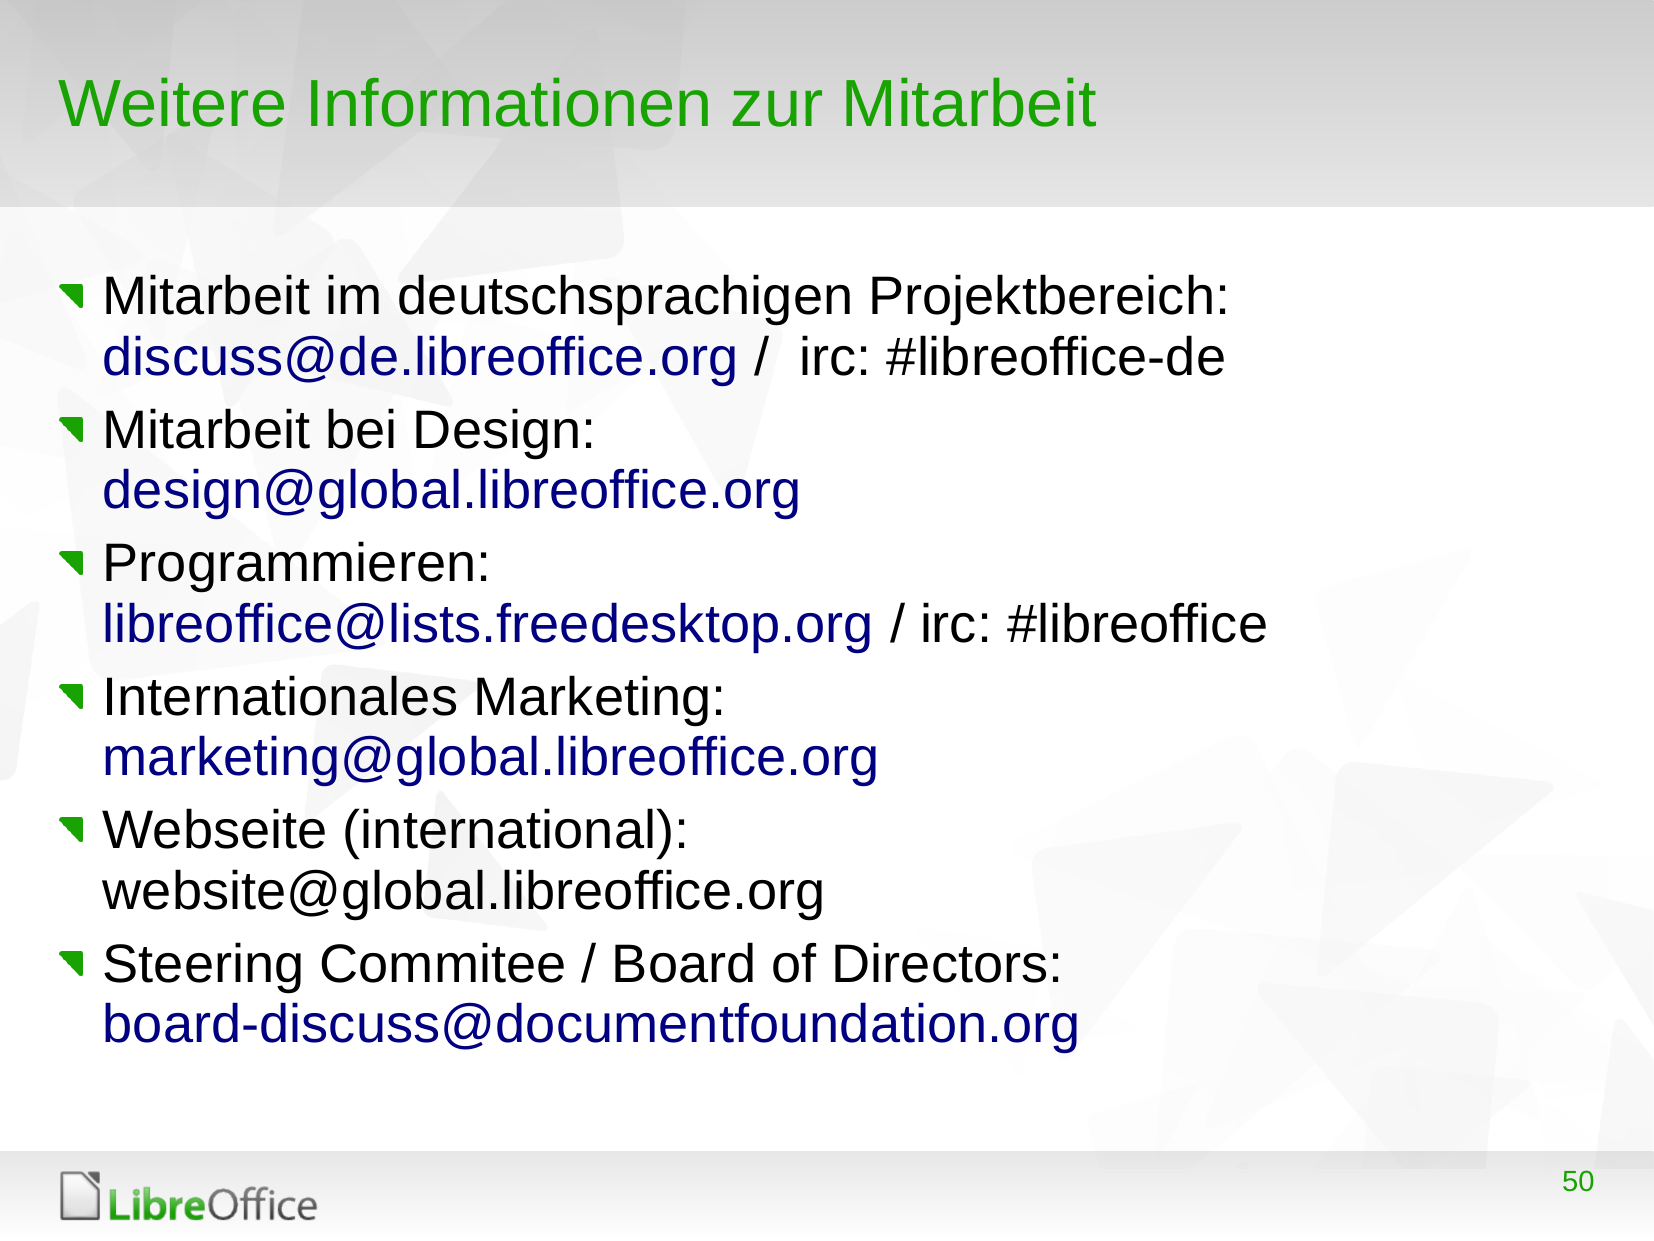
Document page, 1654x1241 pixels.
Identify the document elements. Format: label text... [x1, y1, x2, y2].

title Weitere Informationen zur Mitarbeit [59, 29, 1595, 178]
picture [41, 1152, 337, 1240]
list Mitarbeit im deutschsprachigen Projektbereich: discuss@de.libreoffice.org / irc: #libreoffice-de Mitarbeit bei Design: design@global.libreoffice.org Programmieren: libreoffice@lists.freedesktop.org / irc: #libreoffice Internationales Marketing: marketing@global.libreoffice.org Webseite (international): website@global.libreoffice.org Steering Commitee / Board of Directors: board-discuss@documentfoundation.org [59, 265, 1595, 1085]
picture [915, 548, 1654, 1169]
picture [0, 0, 783, 931]
